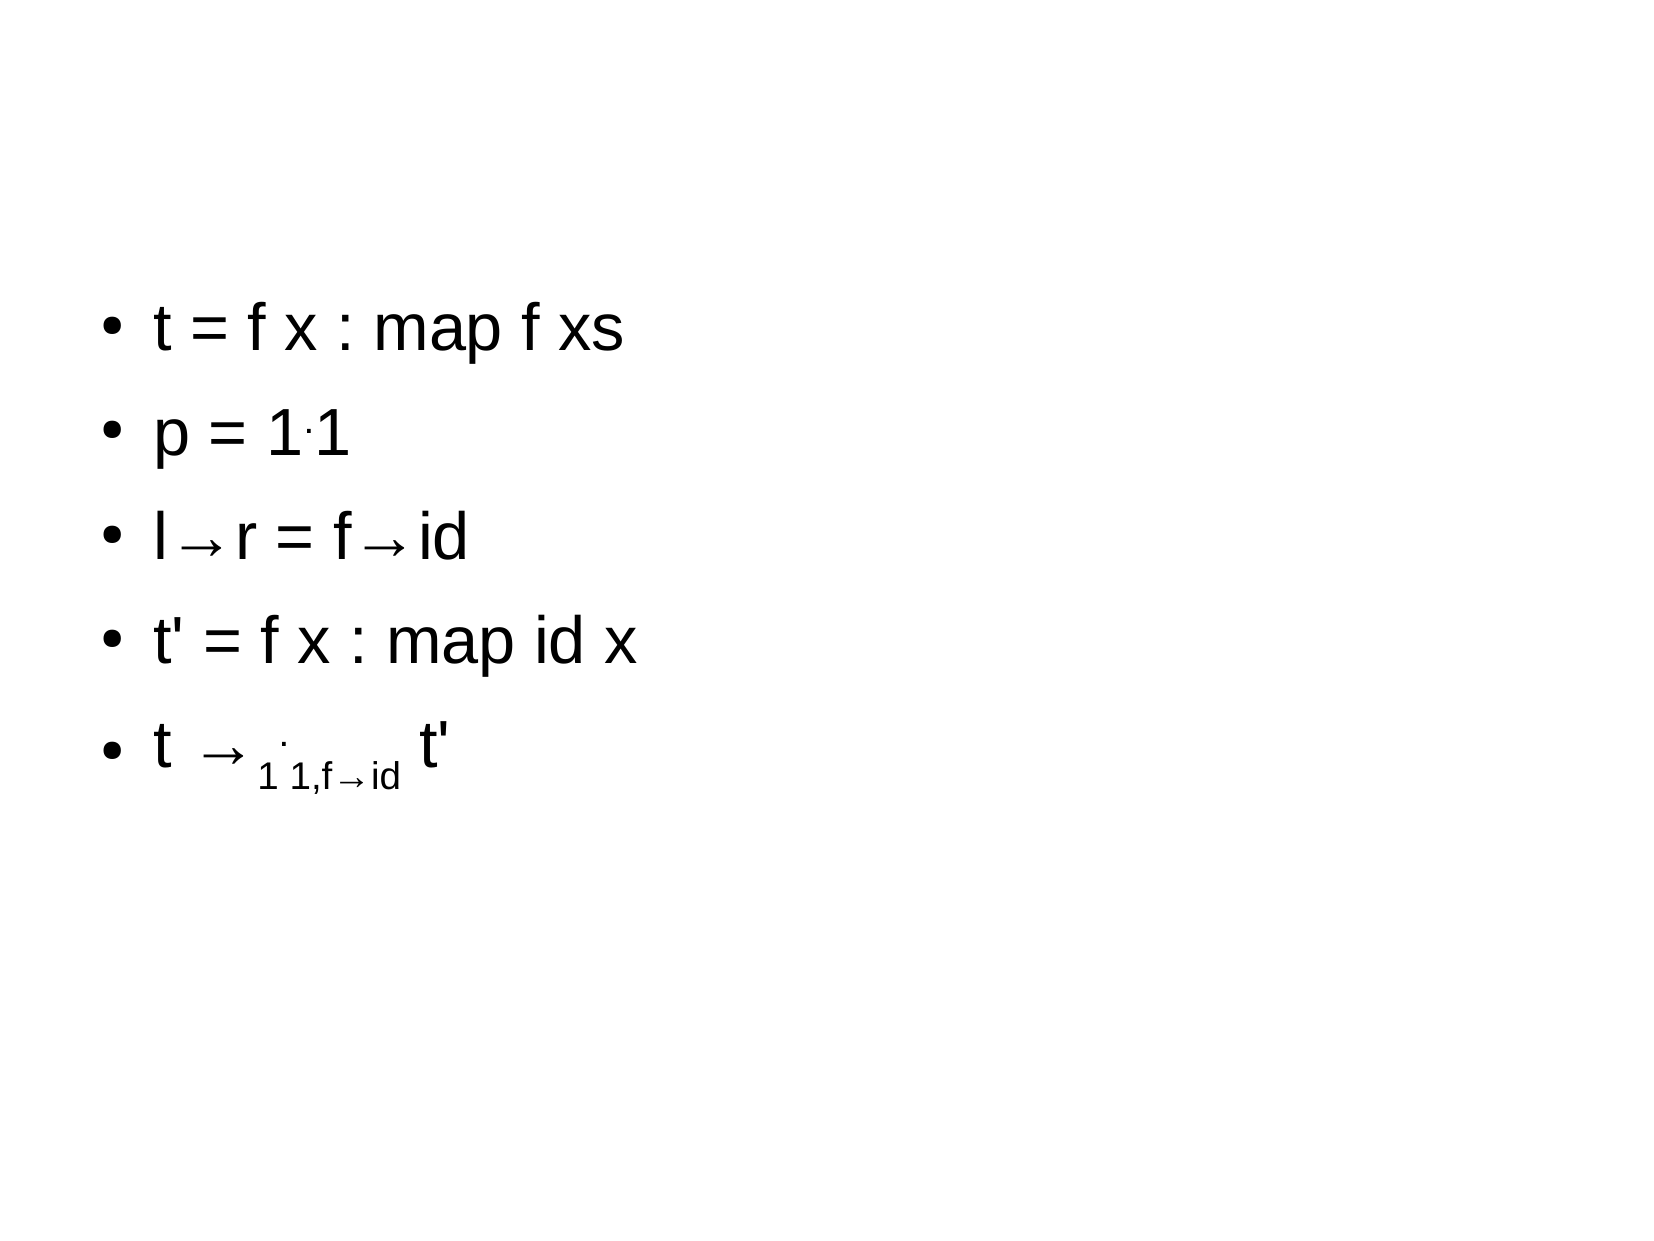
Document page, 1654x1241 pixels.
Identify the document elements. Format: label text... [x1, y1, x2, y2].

list t = f x : map f xs p = 1.1 l→r = f→id t' = f x : map id x t →1.1,f→id t' [82, 290, 1571, 1010]
